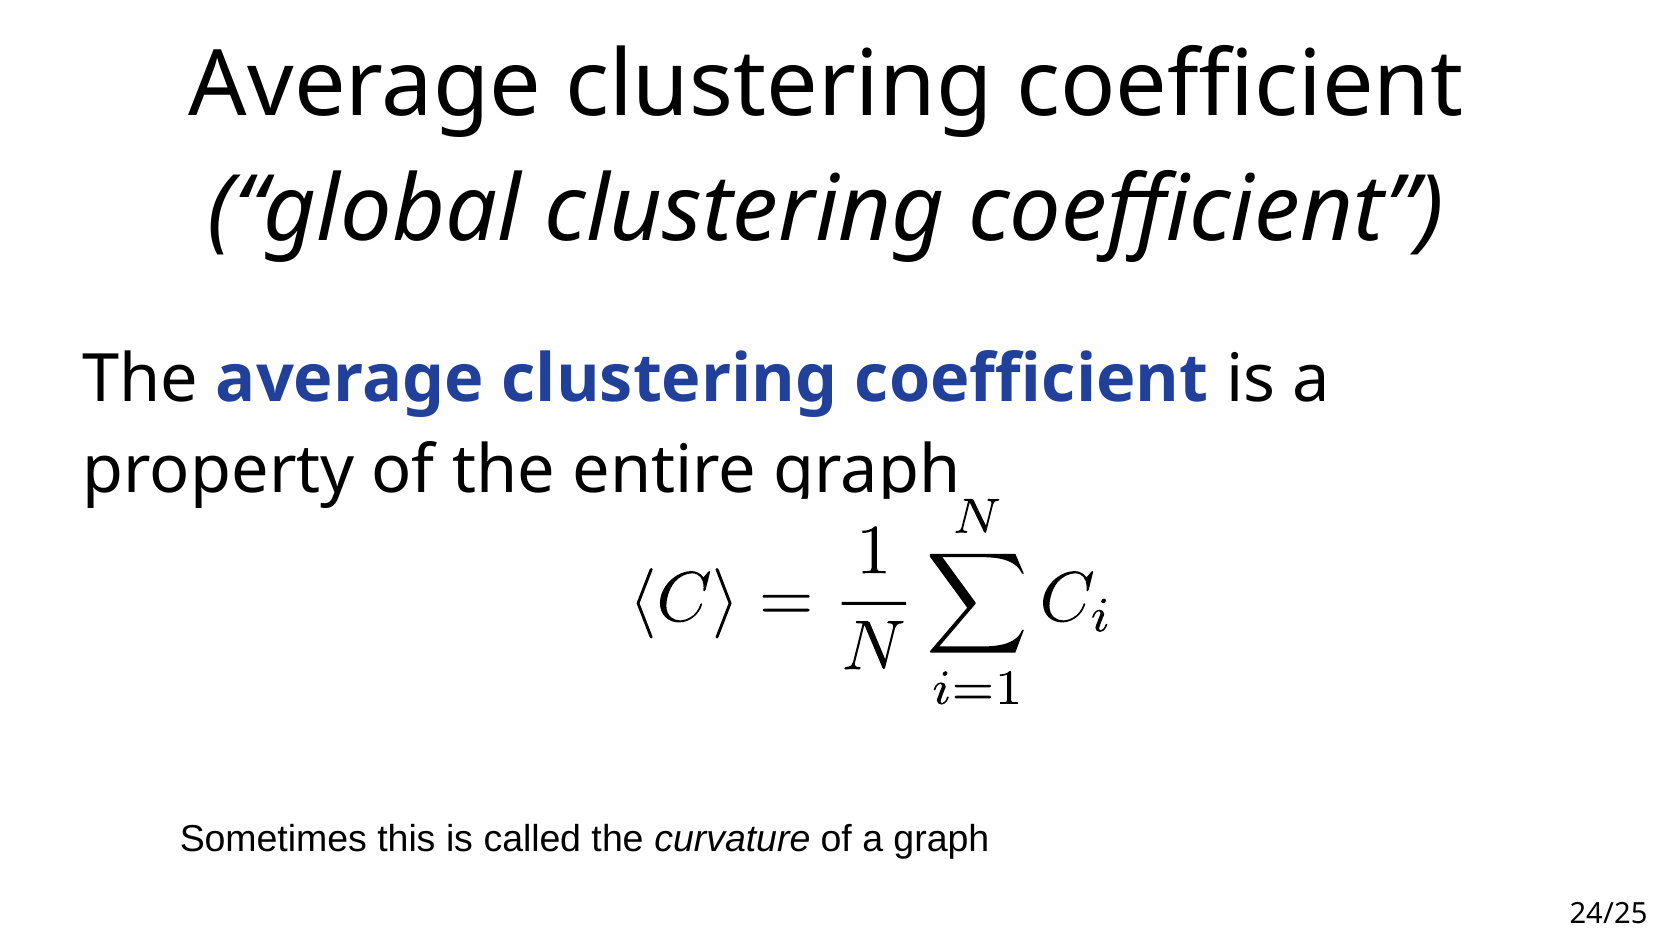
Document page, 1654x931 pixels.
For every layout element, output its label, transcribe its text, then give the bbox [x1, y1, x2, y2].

list The average clustering coefficient is a property of the entire graph [82, 330, 1571, 828]
text_box Sometimes this is called the curvature of a graph [165, 810, 1501, 867]
text_box [628, 498, 1111, 705]
title Average clustering coefficient (“global clustering coefficient”) [82, 13, 1571, 272]
